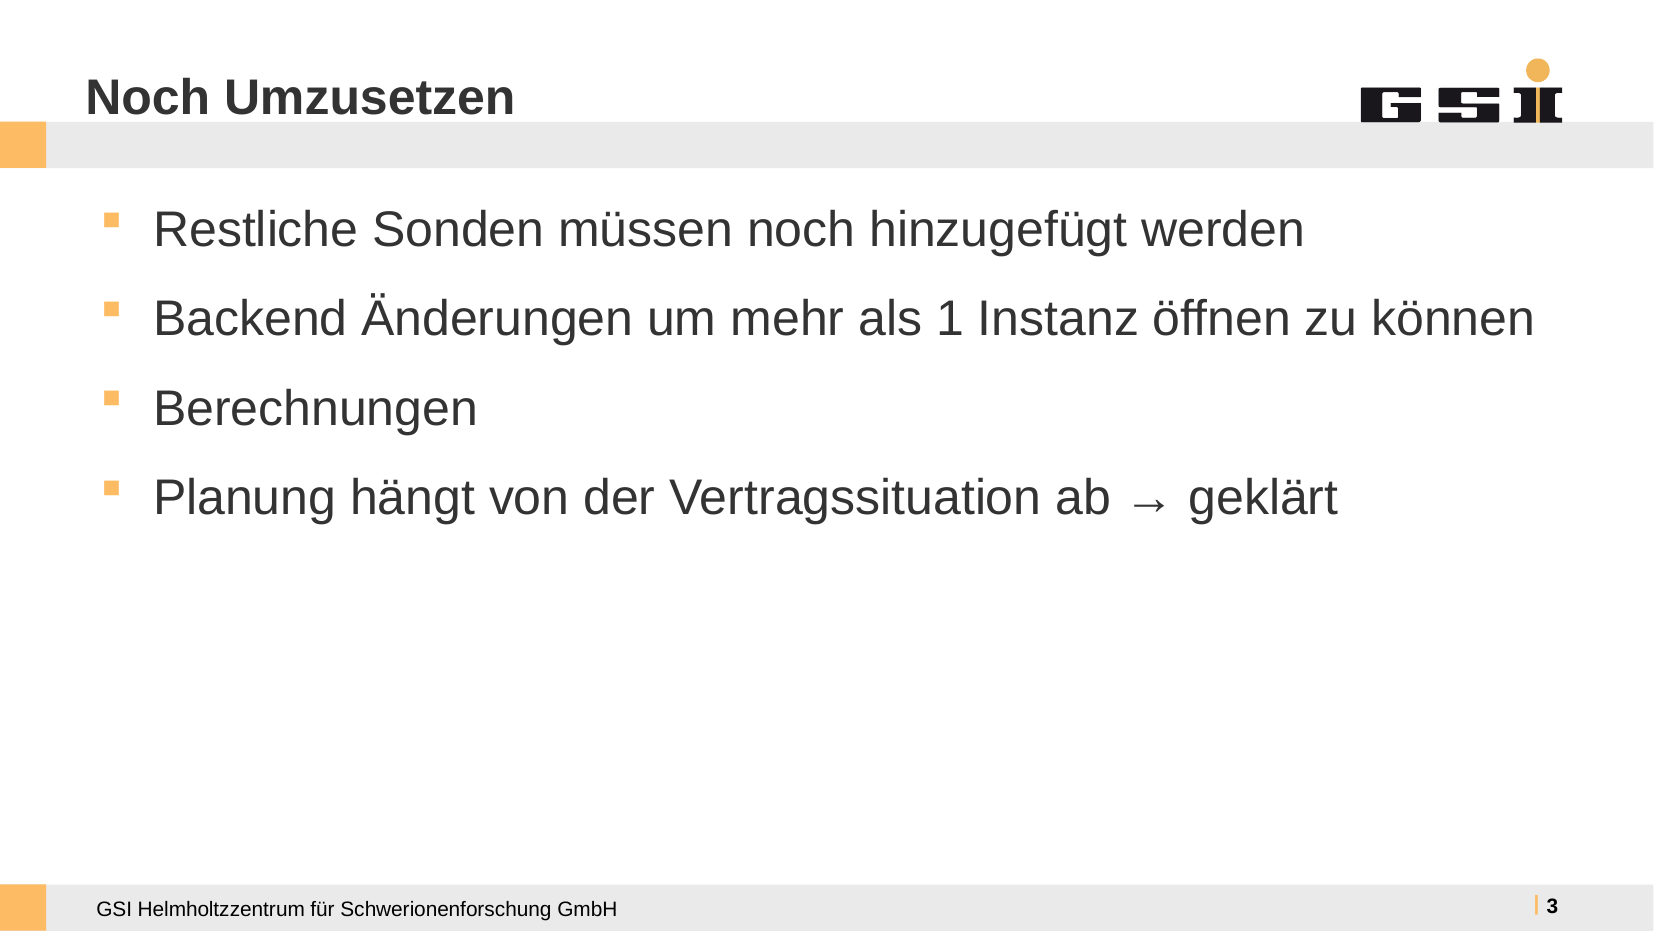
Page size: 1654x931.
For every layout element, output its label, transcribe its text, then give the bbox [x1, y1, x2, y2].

list Restliche Sonden müssen noch hinzugefügt werden Backend Änderungen um mehr als 1 Instanz öffnen zu können Berechnungen Planung hängt von der Vertragssituation ab → geklärt [67, 188, 1553, 854]
picture [1359, 56, 1564, 125]
title Noch Umzusetzen [70, 55, 1081, 132]
